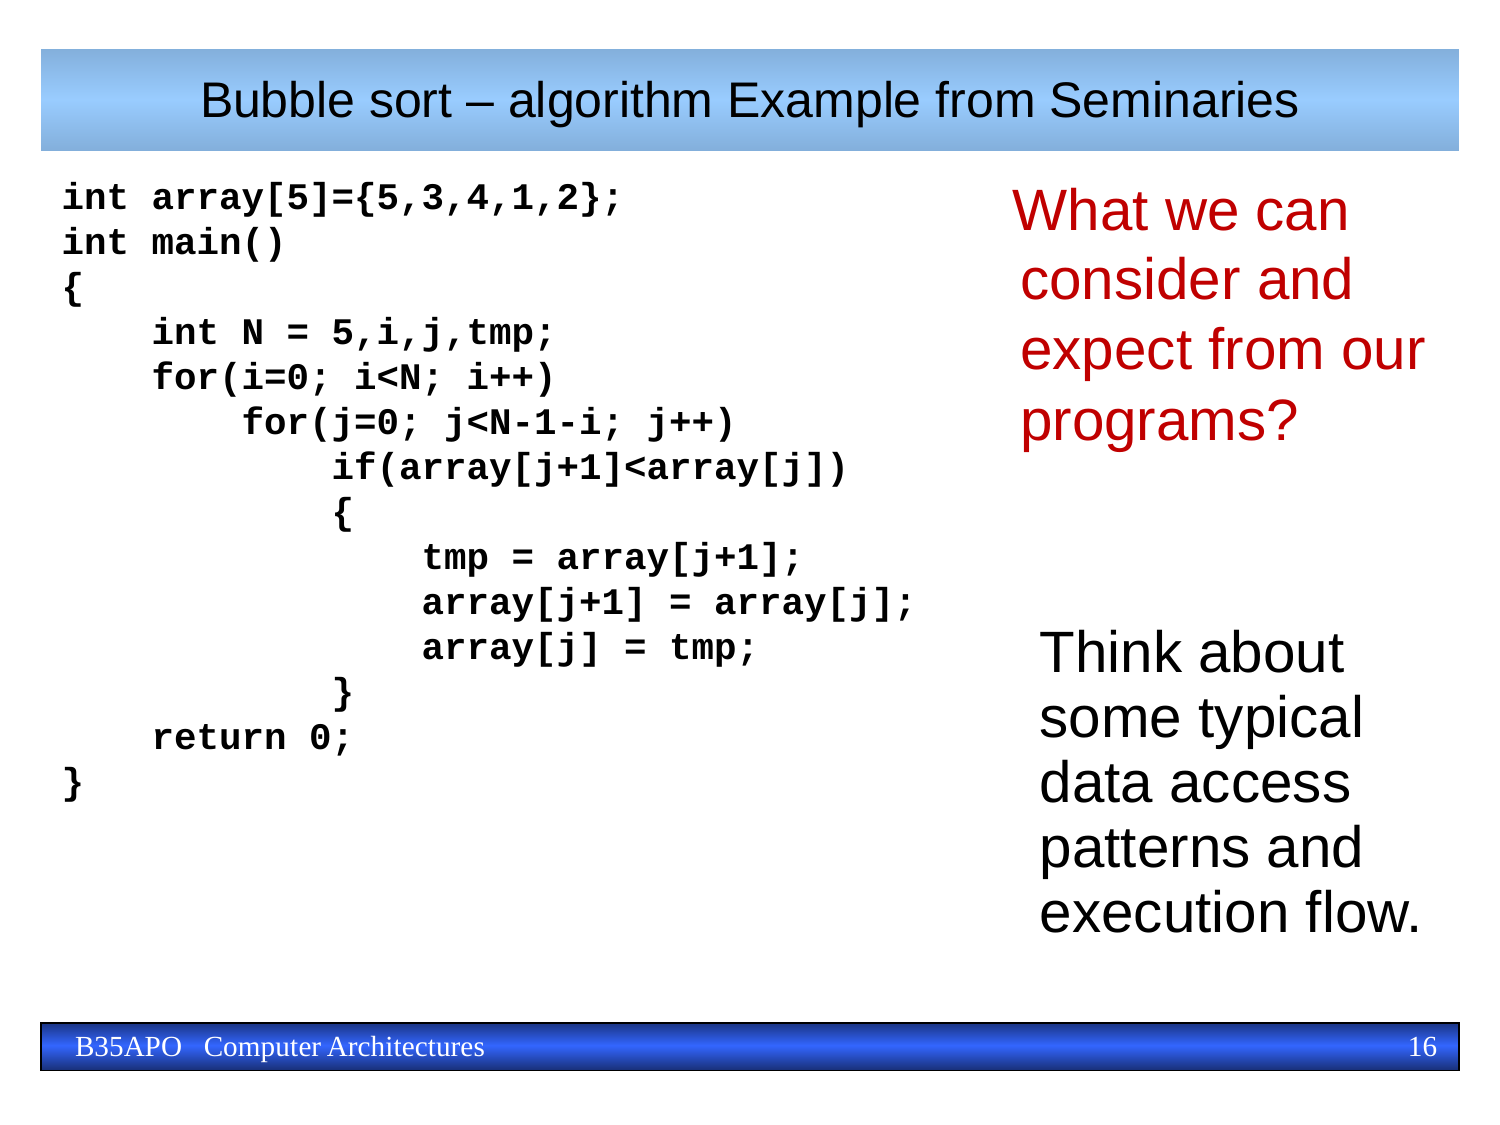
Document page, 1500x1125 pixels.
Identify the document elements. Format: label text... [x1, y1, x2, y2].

text_box Think about some typical data access patterns and execution flow. [1024, 612, 1450, 953]
text_box int array[5]={5,3,4,1,2}; int main() { int N = 5,i,j,tmp; for(i=0; i<N; i++) for(j=0; j<N-1-i; j++) if(array[j+1]<array[j]) { tmp = array[j+1]; array[j+1] = array[j]; array[j] = tmp; } return 0; } [46, 164, 963, 810]
text_box What we can consider and expect from our programs? [949, 164, 1465, 528]
title Bubble sort – algorithm Example from Seminaries [41, 49, 1459, 151]
